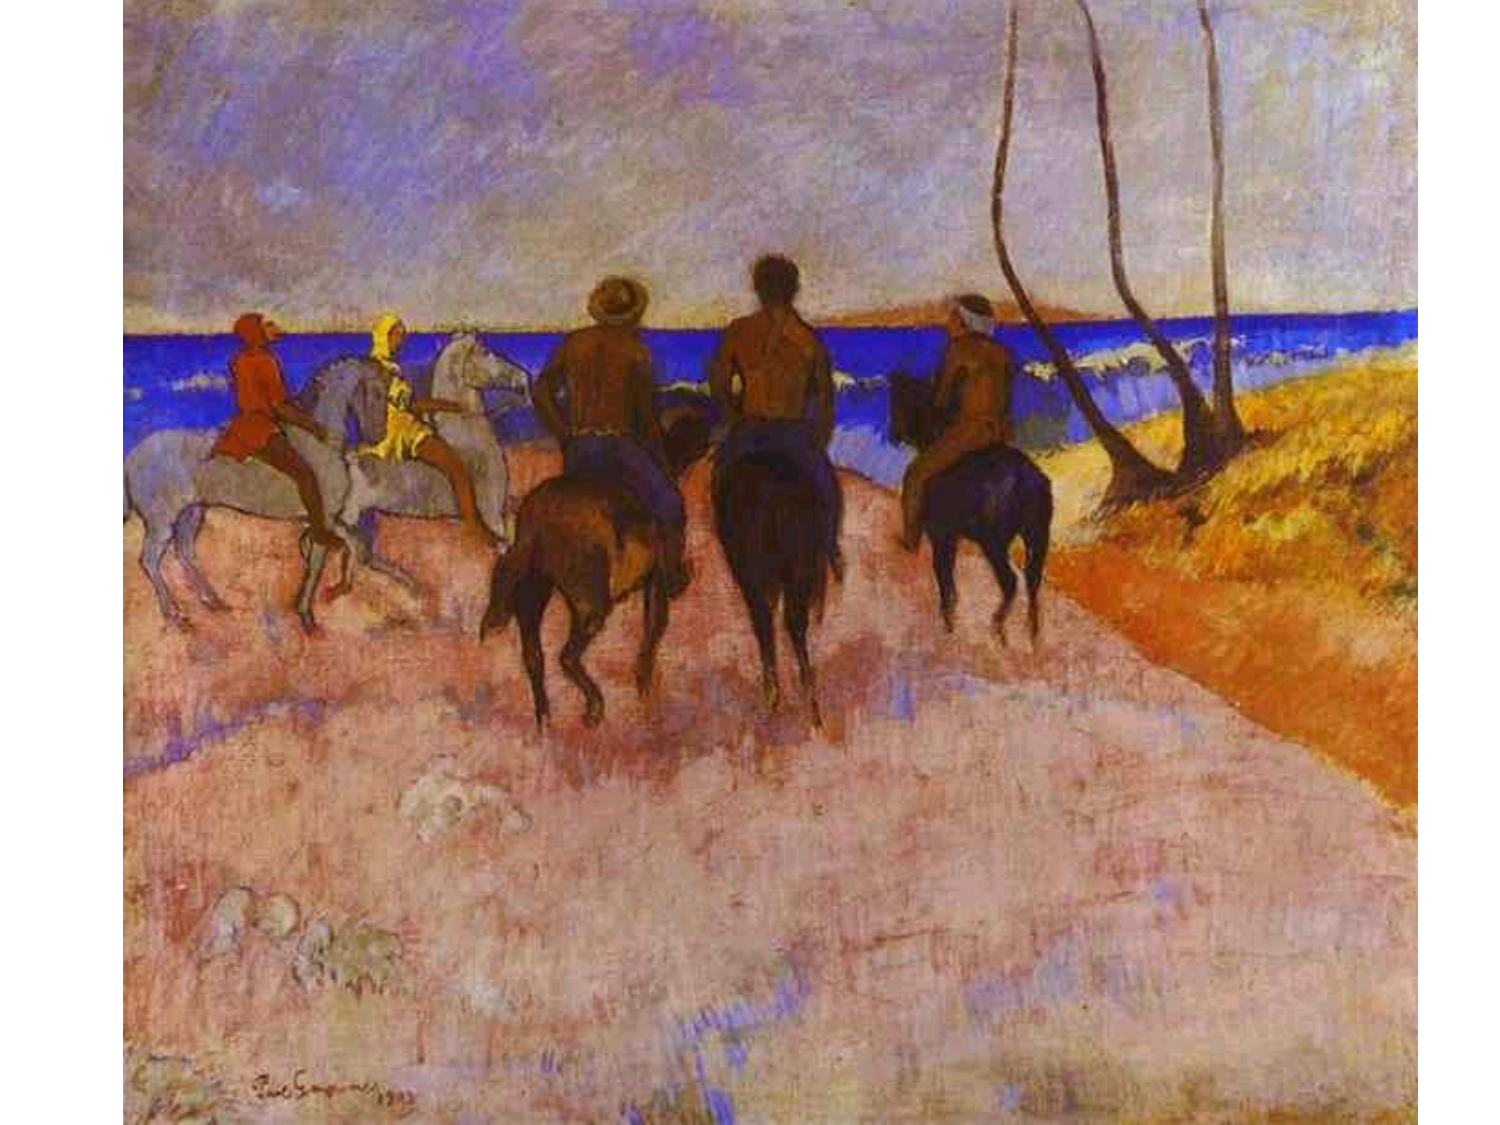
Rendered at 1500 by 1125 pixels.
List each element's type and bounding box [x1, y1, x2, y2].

picture [123, 0, 1418, 1125]
